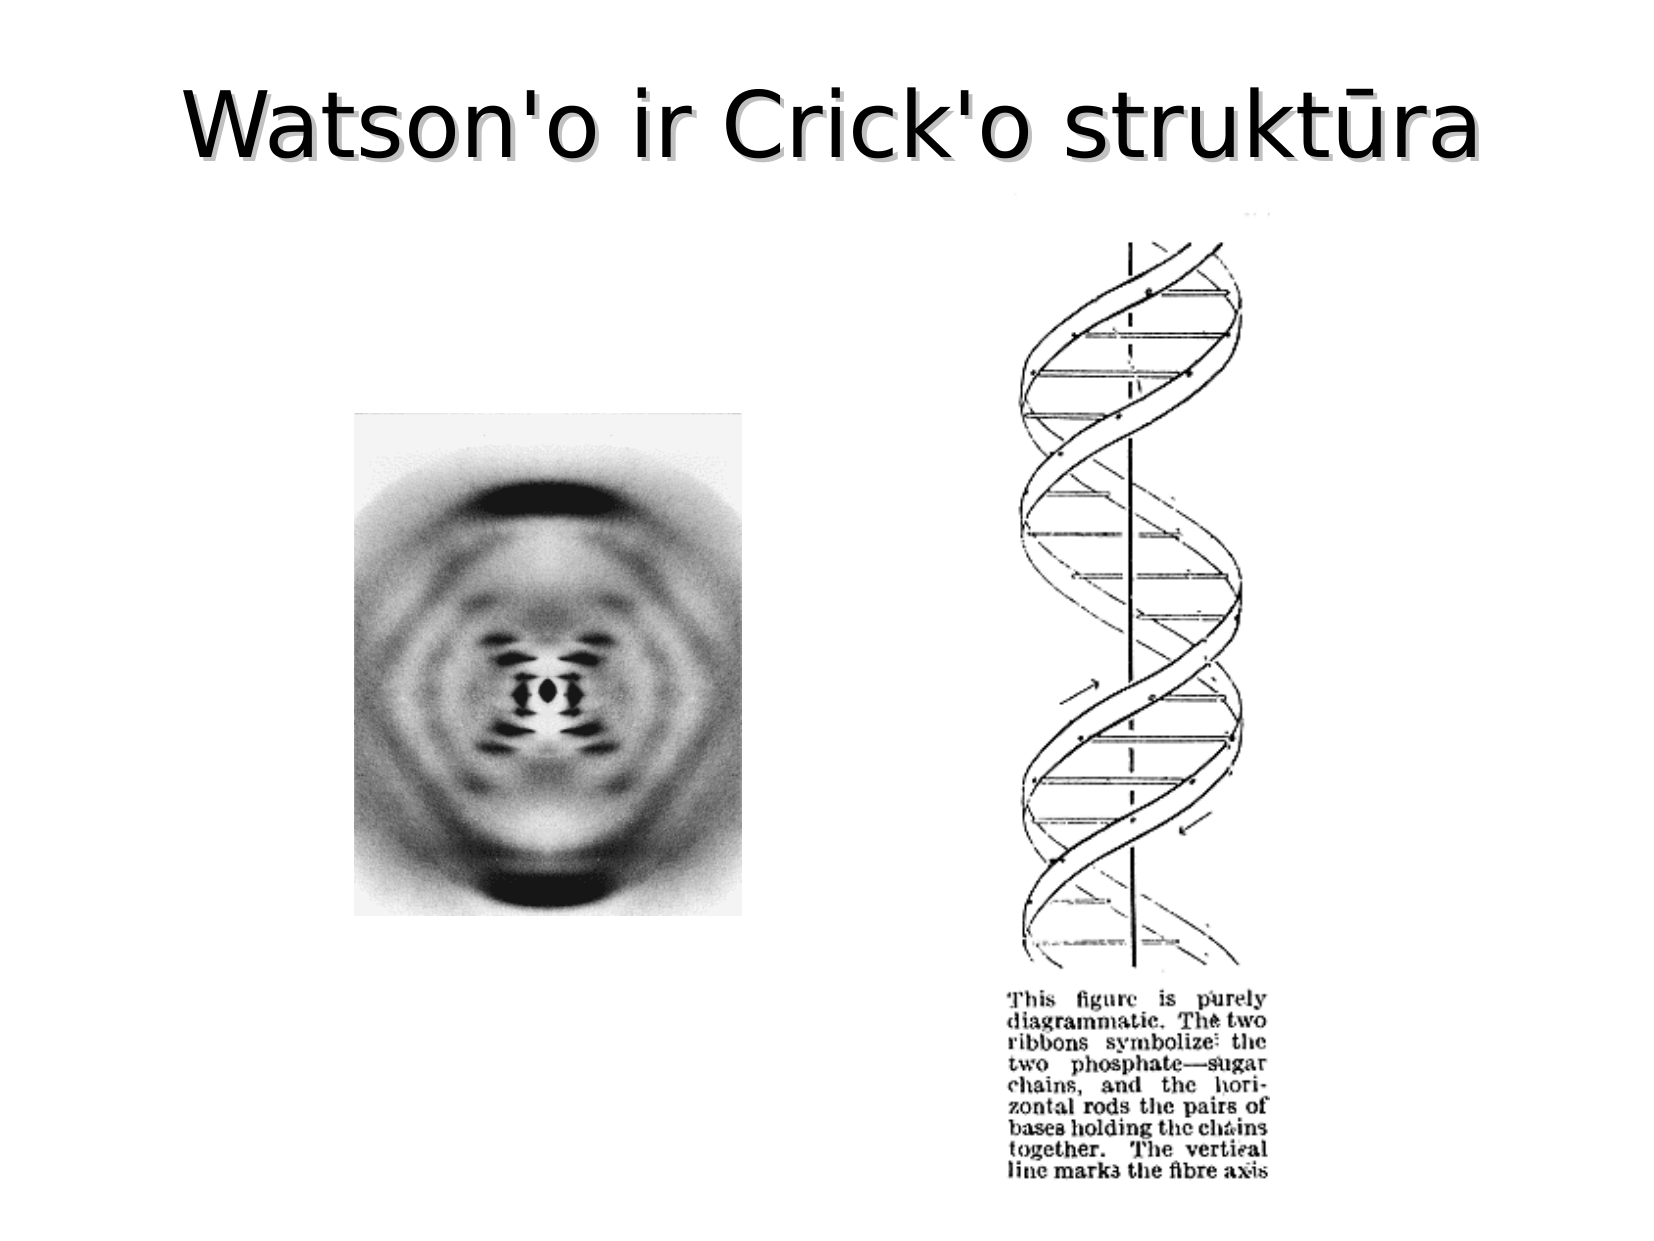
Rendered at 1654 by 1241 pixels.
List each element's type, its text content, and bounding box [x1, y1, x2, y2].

picture [976, 222, 1270, 1210]
picture [354, 413, 742, 916]
title Watson'o ir Crick'o struktūra [88, 29, 1577, 222]
